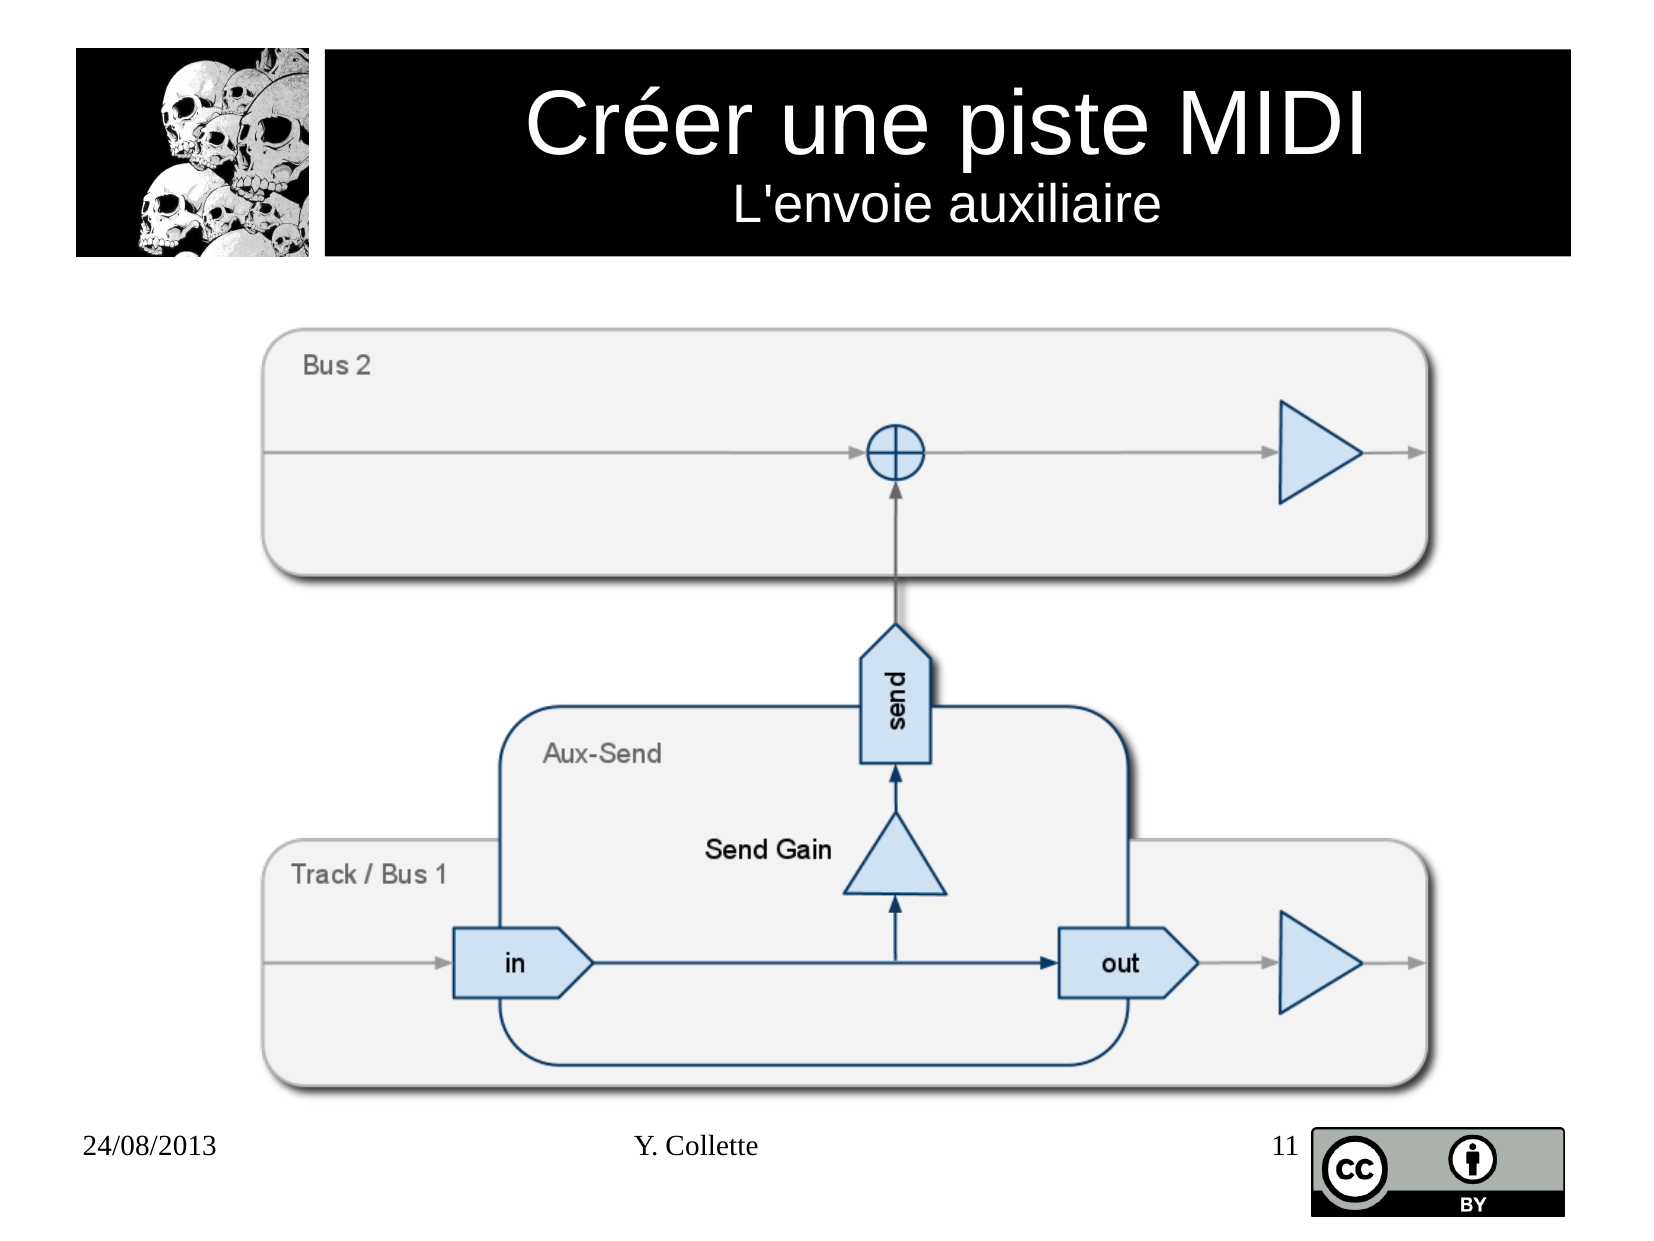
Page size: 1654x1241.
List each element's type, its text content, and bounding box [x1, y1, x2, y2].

picture [1311, 1127, 1565, 1217]
title Créer une piste MIDI L'envoie auxiliaire [324, 49, 1571, 257]
picture [76, 48, 309, 257]
picture [248, 321, 1446, 1105]
